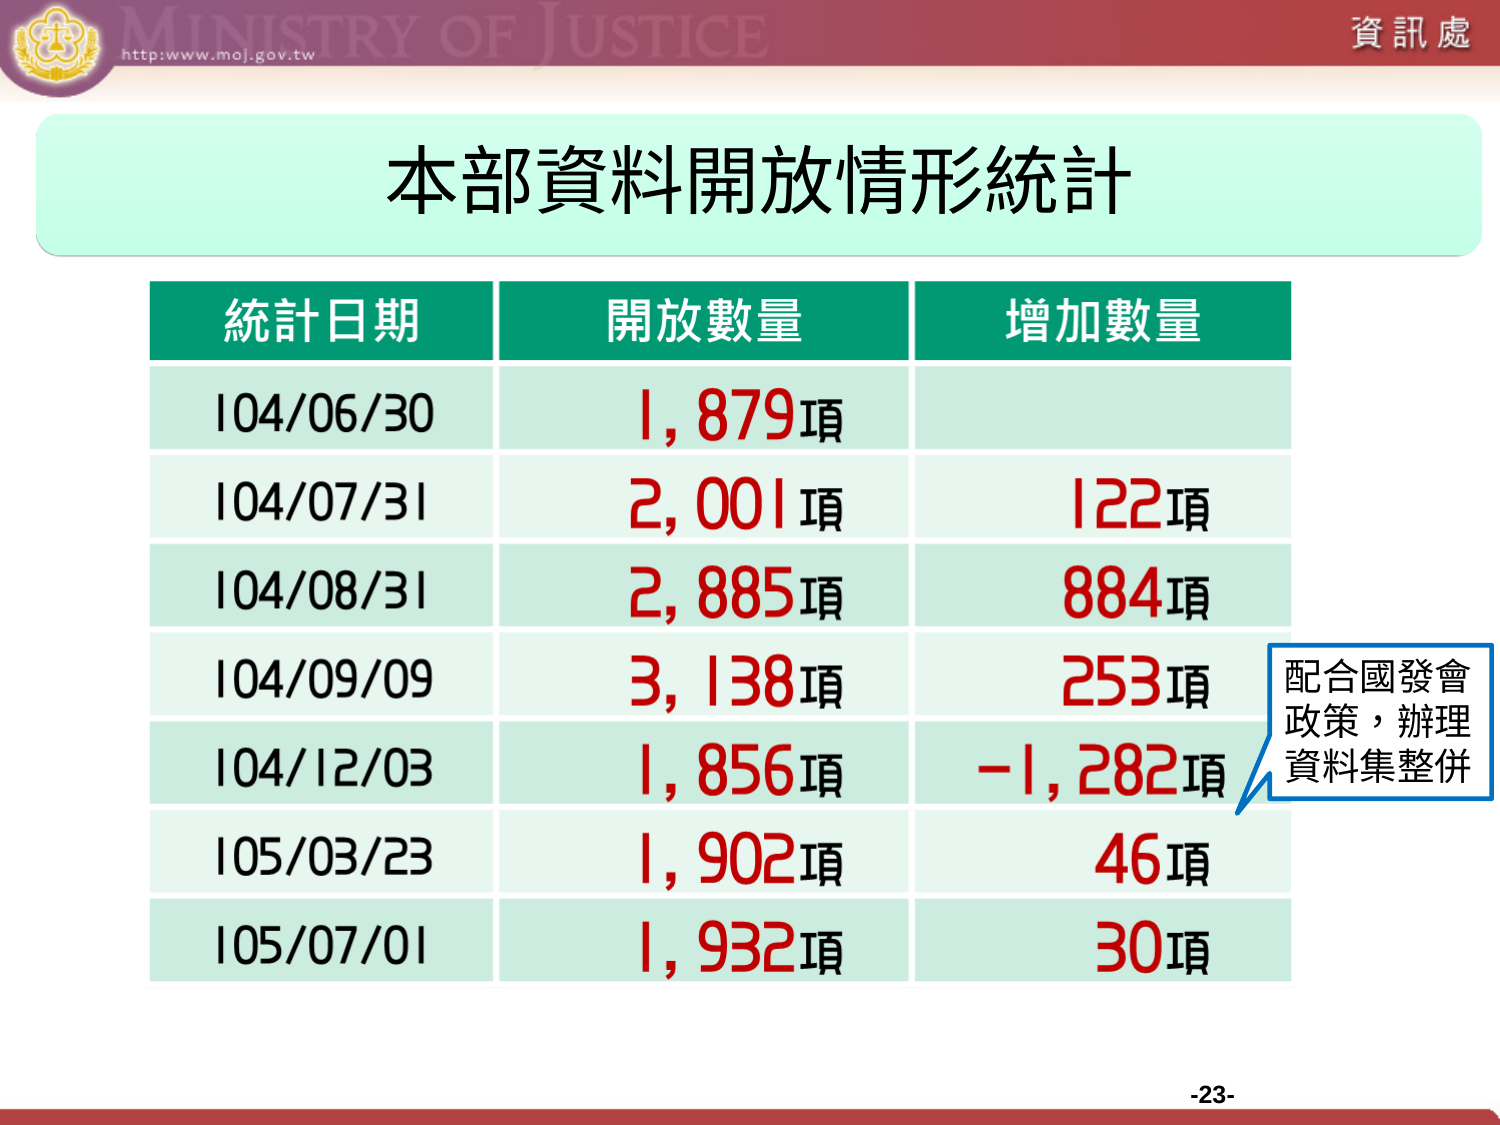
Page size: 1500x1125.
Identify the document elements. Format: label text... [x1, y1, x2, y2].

text_box 本部資料開放情形統計 [36, 113, 1483, 256]
picture [146, 277, 1295, 1022]
text_box 配合國發會政策，辦理資料集整併 [1237, 645, 1492, 814]
text_box -23- [1175, 1070, 1488, 1109]
